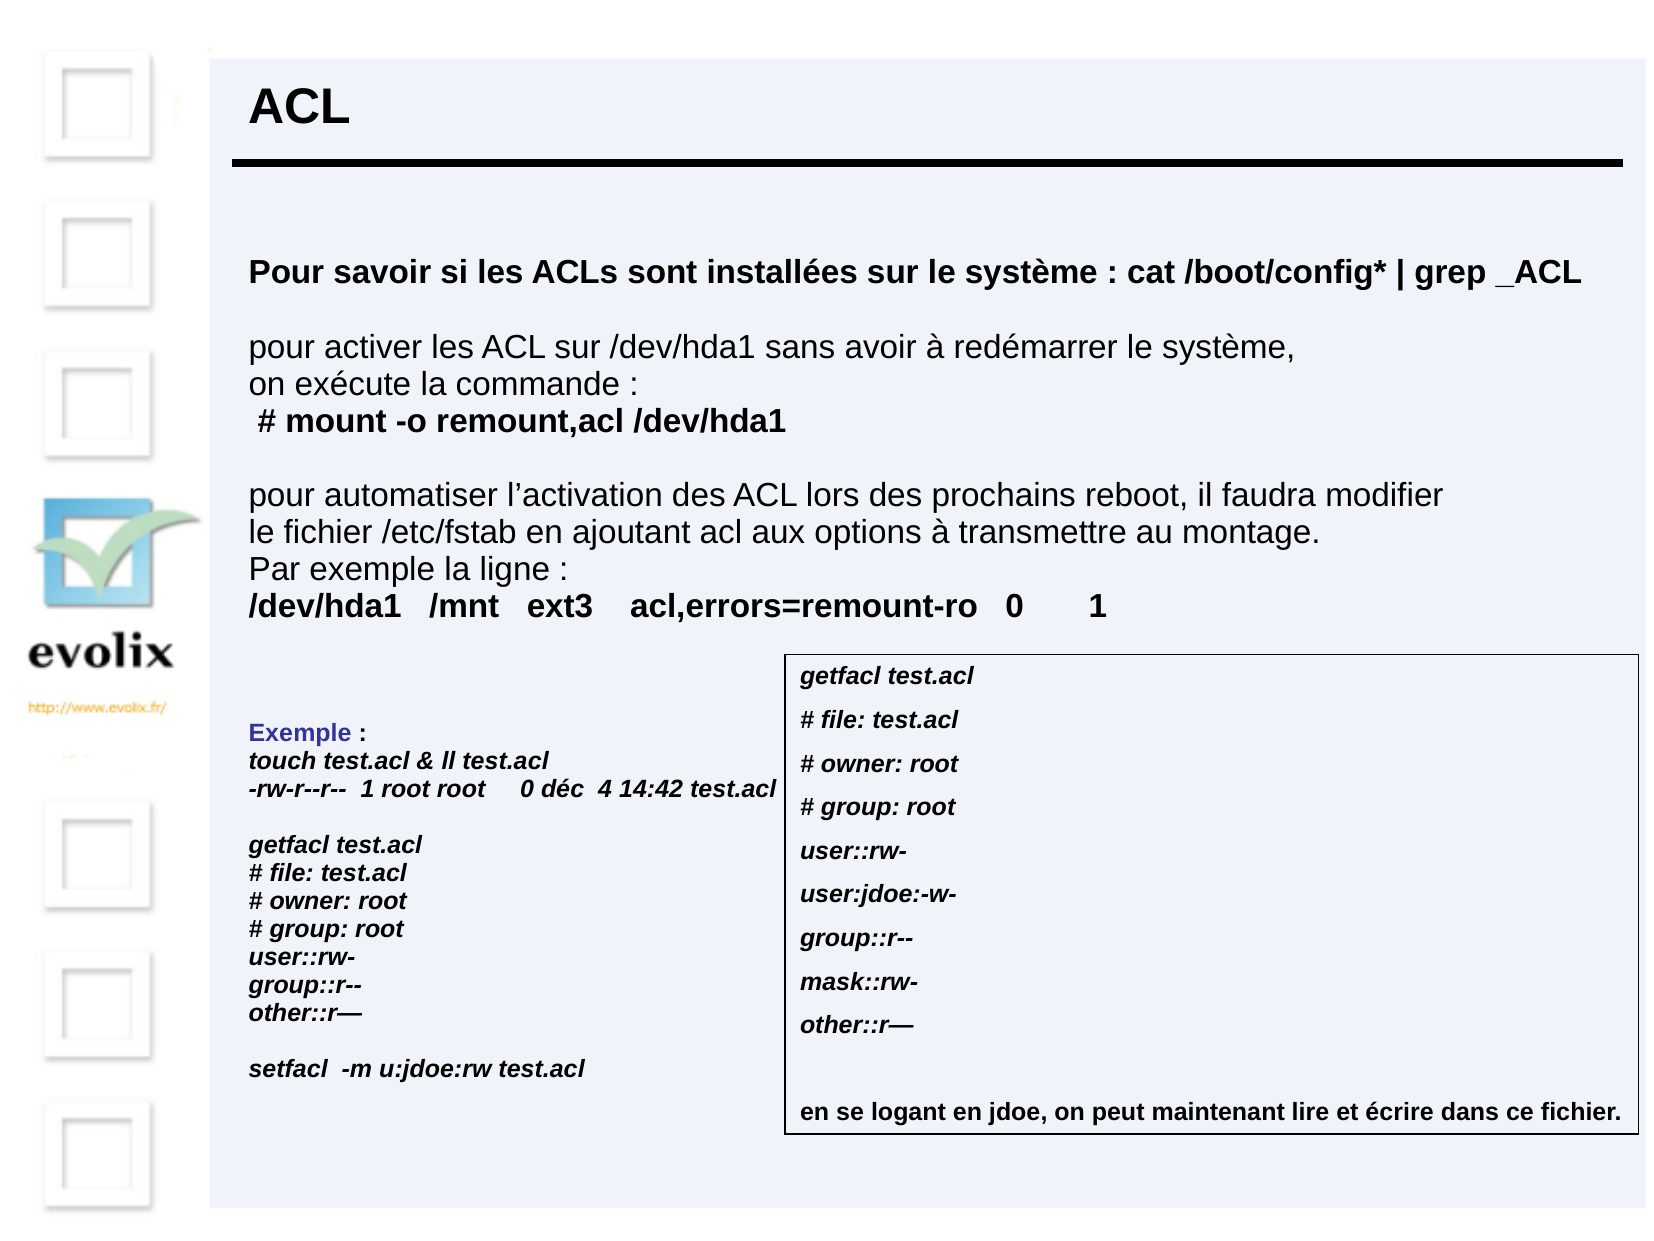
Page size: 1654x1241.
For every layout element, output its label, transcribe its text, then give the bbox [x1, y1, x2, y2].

text_box Pour savoir si les ACLs sont installées sur le système : cat /boot/config* | grep _ACL pour activer les ACL sur /dev/hda1 sans avoir à redémarrer le système, on exécute la commande : # mount -o remount,acl /dev/hda1 pour automatiser l’activation des ACL lors des prochains reboot, il faudra modifier le fichier /etc/fstab en ajoutant acl aux options à transmettre au montage. Par exemple la ligne : /dev/hda1 /mnt ext3 acl,errors=remount-ro 0 1 Exemple : touch test.acl & ll test.acl -rw-r--r-- 1 root root 0 déc 4 14:42 test.acl getfacl test.acl # file: test.acl # owner: root # group: root user::rw- group::r-- other::r— setfacl -m u:jdoe:rw test.acl [233, 246, 1654, 1142]
text_box ACL [233, 71, 479, 142]
picture [0, 49, 1654, 1218]
